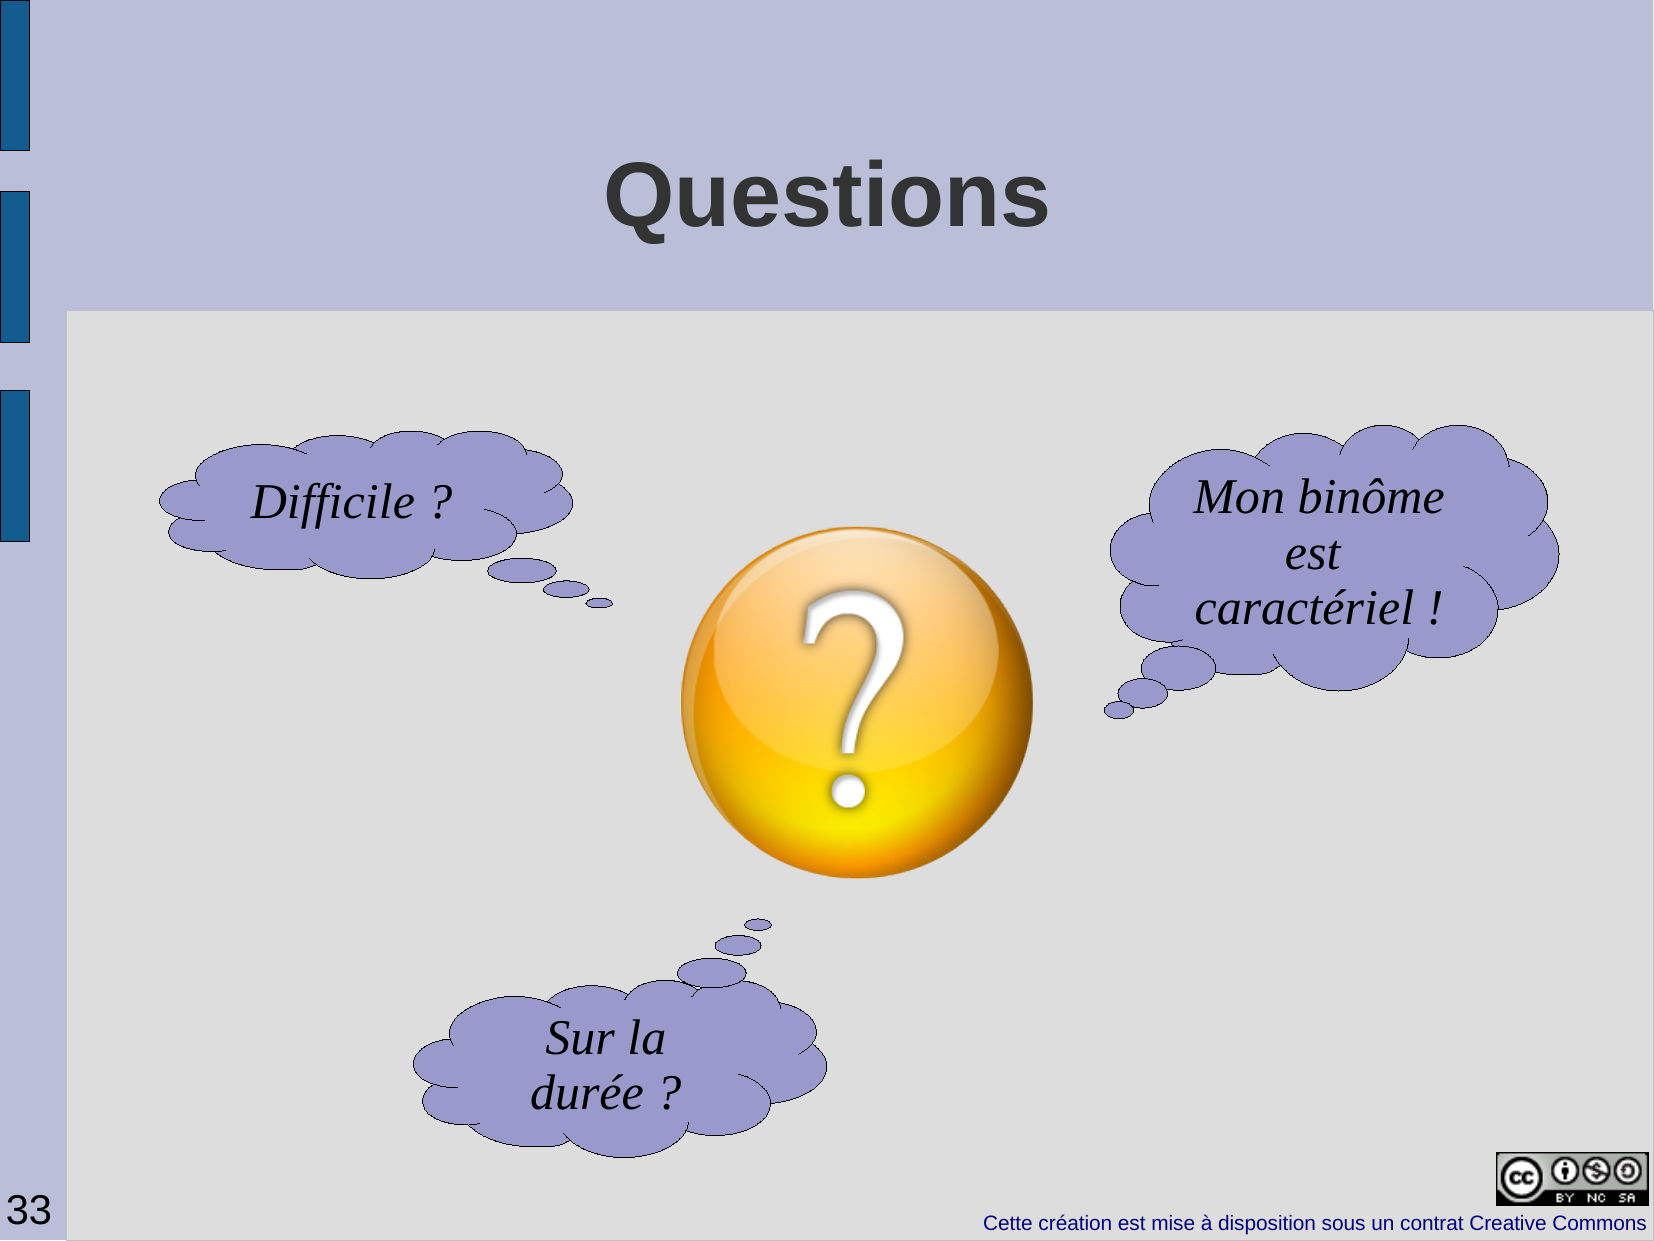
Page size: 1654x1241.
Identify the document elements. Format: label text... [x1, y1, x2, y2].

text_box Sur la durée ? [413, 958, 827, 1158]
text_box Sur la durée ? [715, 935, 762, 956]
text_box Sur la durée ? [744, 918, 772, 931]
text_box Mon binôme est caractériel ! [1104, 425, 1560, 719]
picture [674, 521, 1039, 886]
text_box Difficile ? [543, 580, 590, 598]
text_box Difficile ? [487, 558, 557, 583]
picture [1496, 1152, 1649, 1206]
text_box Difficile ? [159, 431, 573, 579]
text_box Difficile ? [585, 598, 613, 608]
title Questions [121, 91, 1534, 299]
